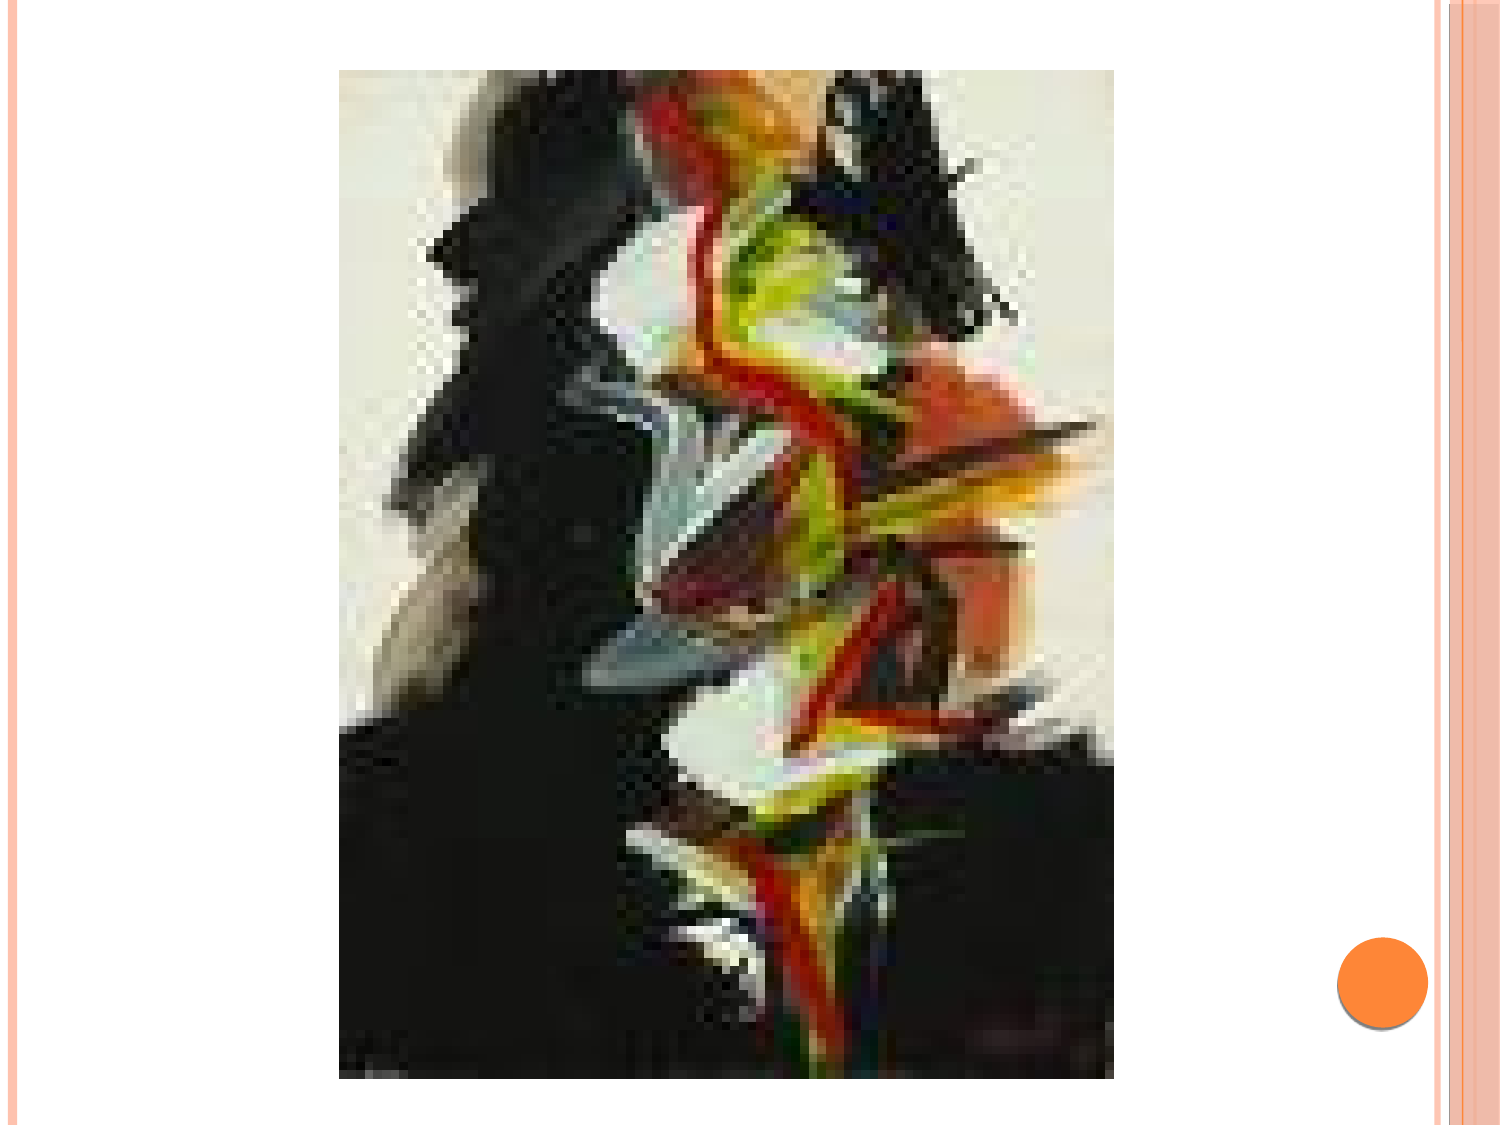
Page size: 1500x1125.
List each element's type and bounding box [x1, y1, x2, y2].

picture [339, 70, 1114, 1079]
